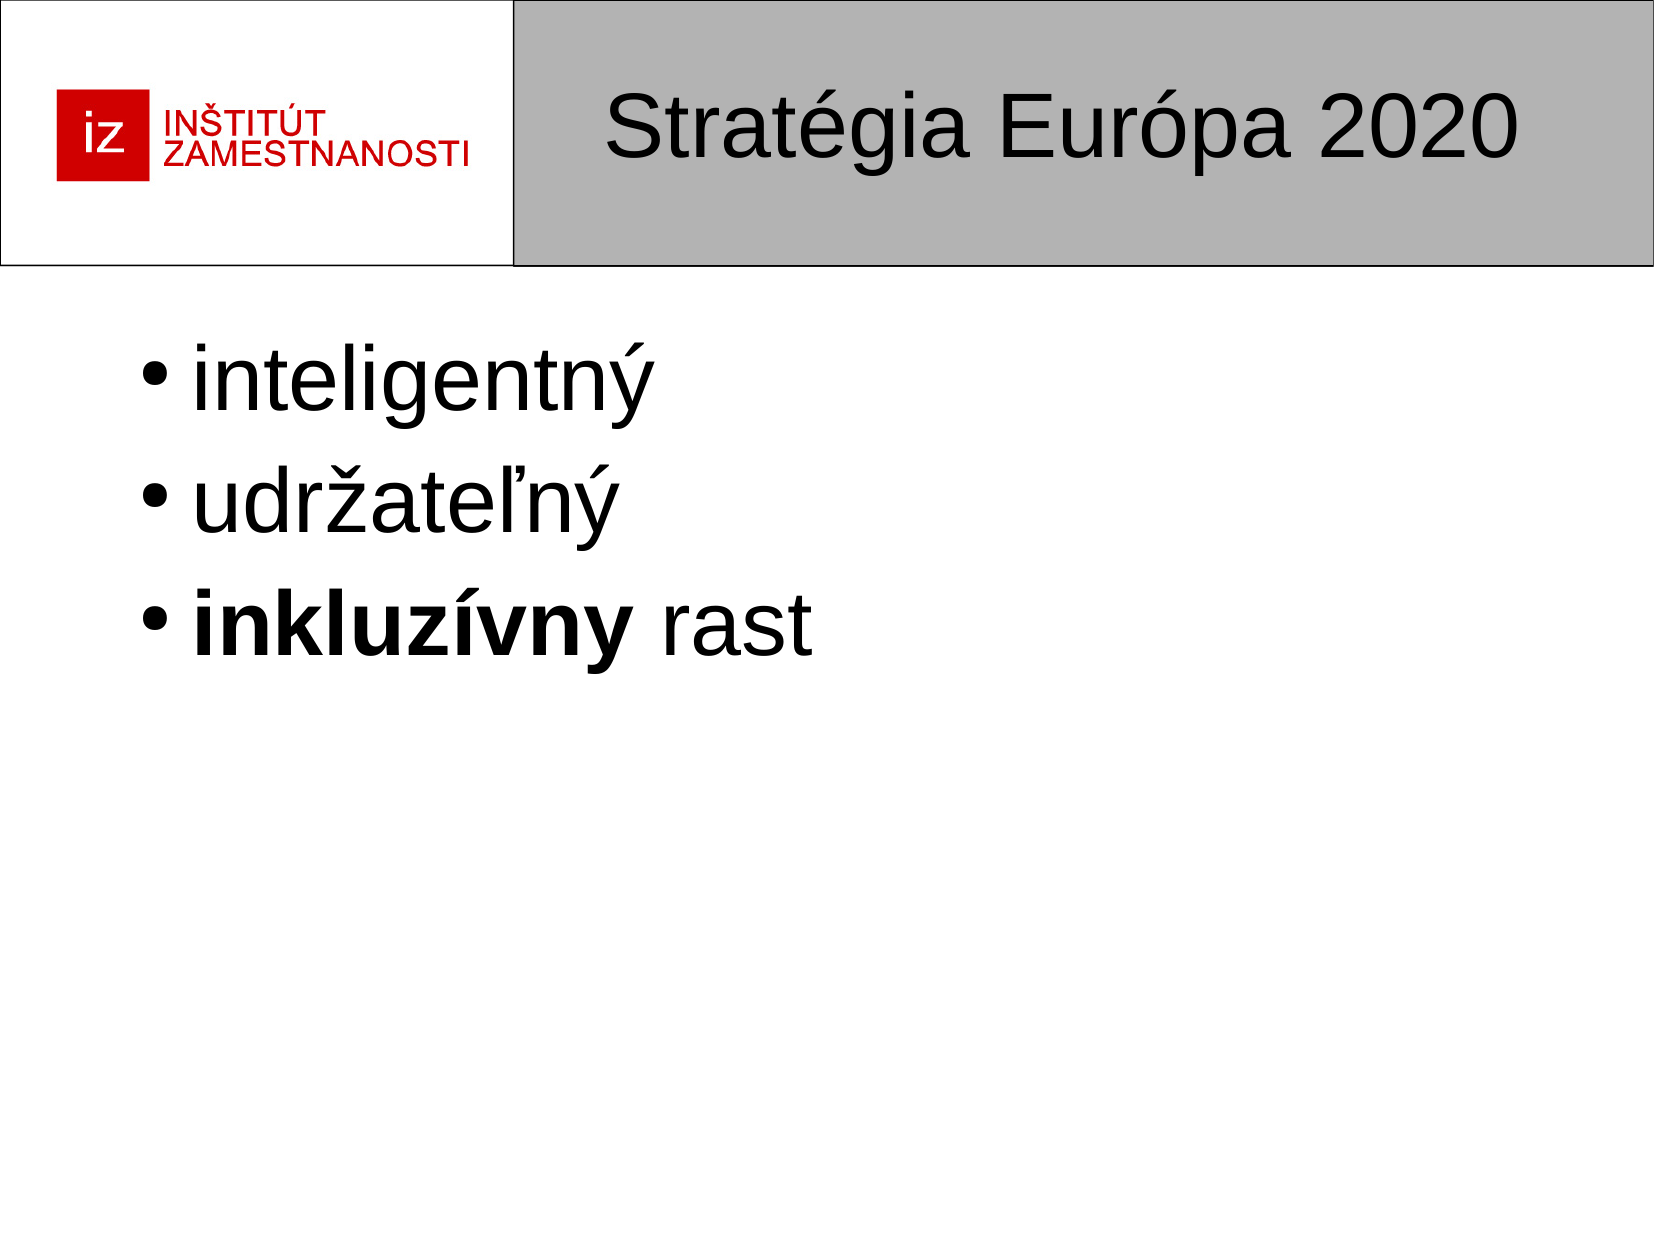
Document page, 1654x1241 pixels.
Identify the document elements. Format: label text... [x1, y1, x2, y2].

picture [5, 8, 513, 257]
list inteligentný udržateľný inkluzívny rast [121, 344, 1534, 1127]
text_box [0, 0, 1654, 266]
title Stratégia Európa 2020 [561, 29, 1565, 237]
